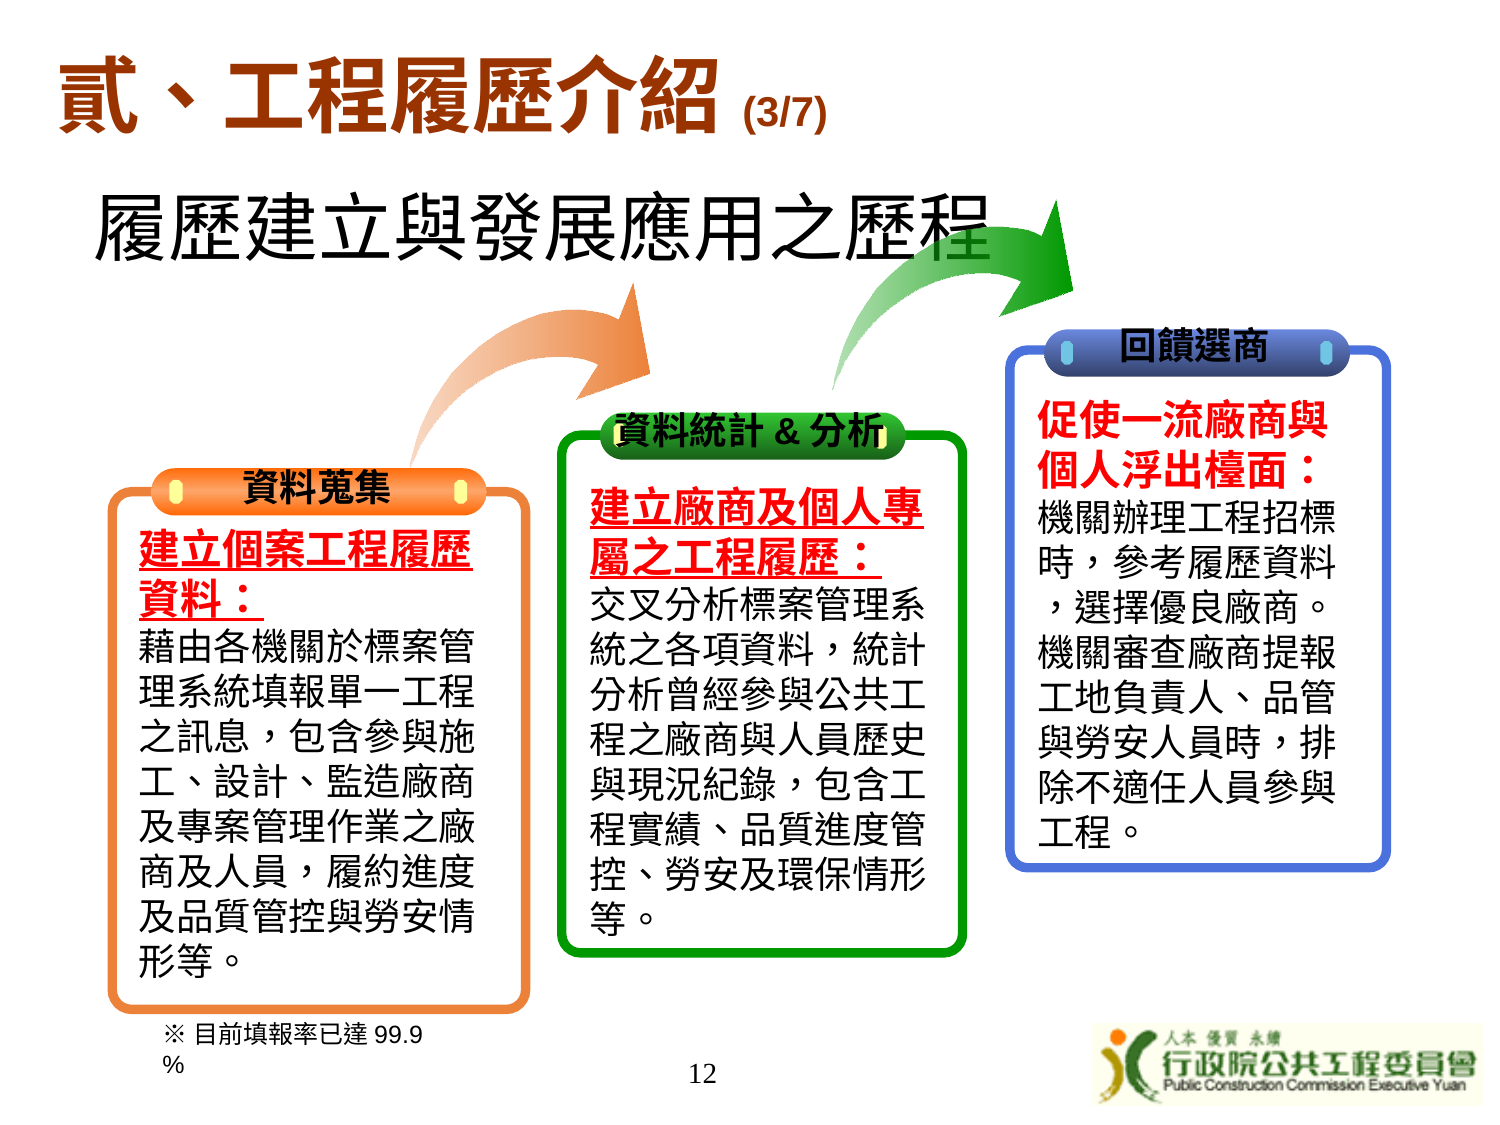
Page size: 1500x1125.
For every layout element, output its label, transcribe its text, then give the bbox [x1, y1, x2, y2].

text_box 貳、工程履歷介紹(3/7) [41, 30, 1465, 157]
text_box 促使一流廠商與個人浮出檯面： 機關辦理工程招標時，參考履歷資料，選擇優良廠商。 機關審查廠商提報工地負責人、品管與勞安人員時，排除不適任人員參與工程。 [1022, 385, 1373, 862]
text_box 資料統計&分析 [599, 399, 900, 460]
title 履歷建立與發展應用之歷程 [53, 172, 1034, 219]
text_box [900, 420, 906, 452]
text_box [832, 200, 1073, 390]
text_box 建立廠商及個人專屬之工程履歷： 交叉分析標案管理系統之各項資料，統計分析曾經參與公共工程之廠商與人員歷史與現況紀錄，包含工程實績、品質進度管控、勞安及環保情形等。 [574, 473, 951, 949]
text_box 回饋選商 [1104, 314, 1285, 375]
text_box ※目前填報率已達99.9% [147, 1011, 455, 1087]
picture [1092, 1023, 1483, 1106]
text_box 資料蒐集 [227, 456, 408, 515]
text_box [408, 282, 650, 515]
text_box <編號> [643, 1046, 762, 1098]
text_box [151, 468, 227, 515]
text_box [1044, 329, 1351, 377]
text_box 建立個案工程履歷資料： 藉由各機關於標案管理系統填報單一工程之訊息，包含參與施工、設計、監造廠商及專案管理作業之廠商及人員，履約進度及品質管控與勞安情形等。 [123, 515, 509, 991]
